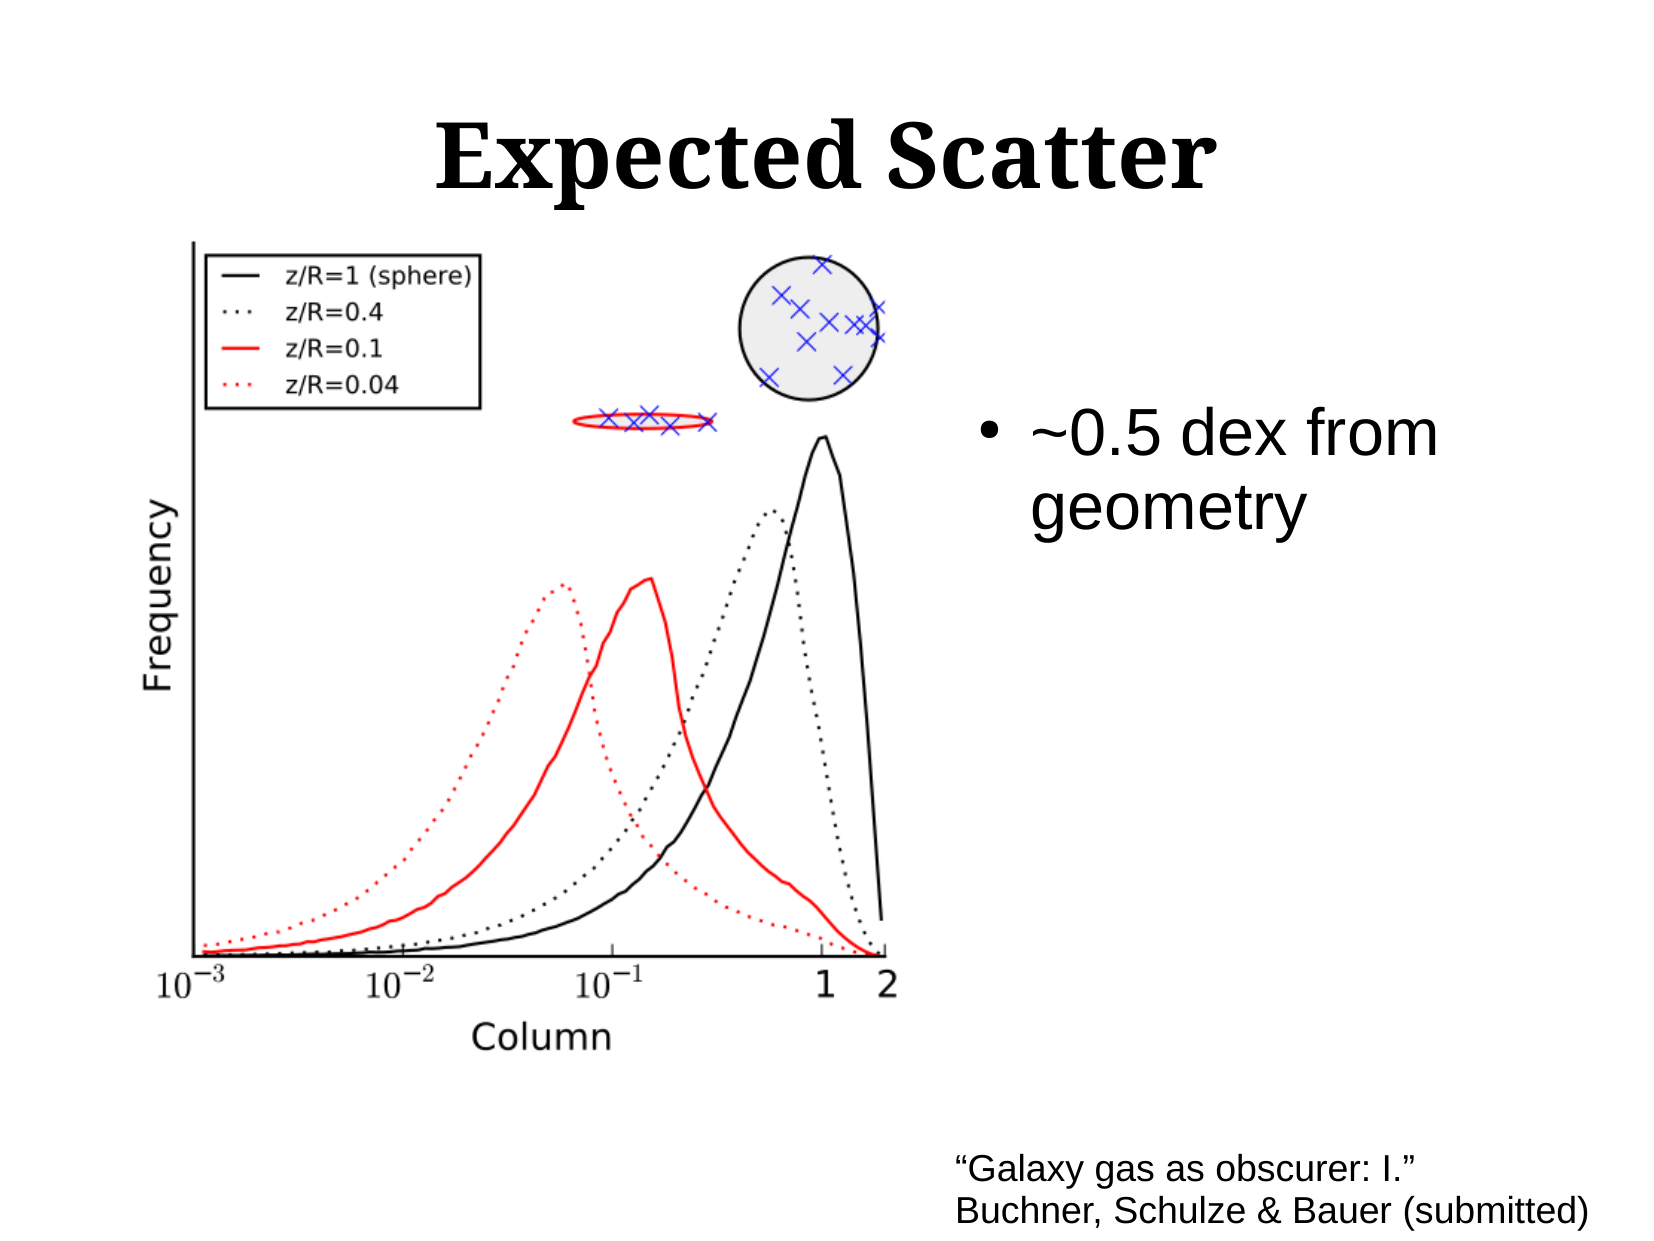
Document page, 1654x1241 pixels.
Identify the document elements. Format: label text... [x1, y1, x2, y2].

picture [120, 221, 916, 1081]
title Expected Scatter [82, 49, 1571, 257]
text_box “Galaxy gas as obscurer: I.” Buchner, Schulze & Bauer (submitted) [940, 1140, 1646, 1239]
list ~0.5 dex from geometry [960, 290, 1636, 1010]
